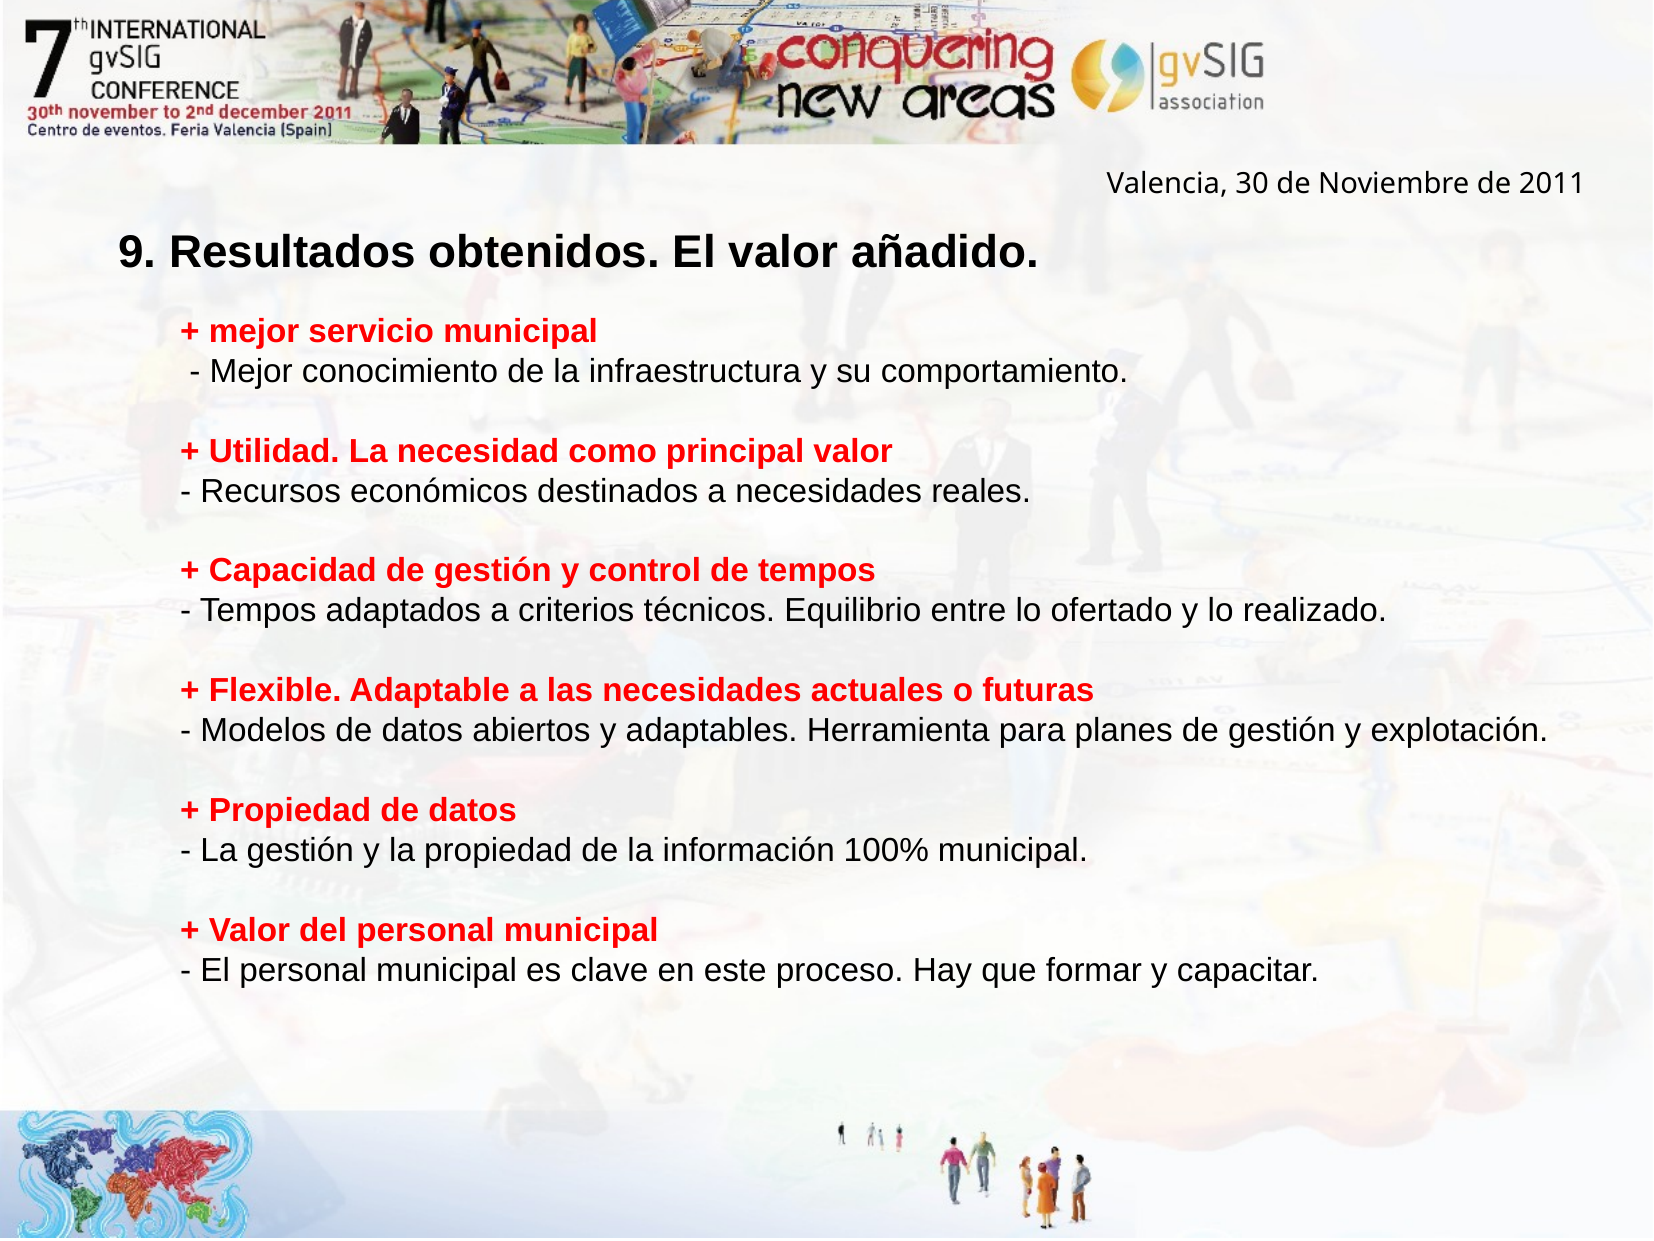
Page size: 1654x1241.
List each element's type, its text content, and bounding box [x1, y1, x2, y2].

text_box + mejor servicio municipal - Mejor conocimiento de la infraestructura y su comportamiento. + Utilidad. La necesidad como principal valor - Recursos económicos destinados a necesidades reales. + Capacidad de gestión y control de tempos - Tempos adaptados a criterios técnicos. Equilibrio entre lo ofertado y lo realizado. + Flexible. Adaptable a las necesidades actuales o futuras - Modelos de datos abiertos y adaptables. Herramienta para planes de gestión y explotación. + Propiedad de datos - La gestión y la propiedad de la información 100% municipal. + Valor del personal municipal - El personal municipal es clave en este proceso. Hay que formar y capacitar. [165, 261, 1619, 1034]
text_box 9. Resultados obtenidos. El valor añadido. [118, 225, 1536, 278]
title Valencia, 30 de Noviembre de 2011 [1051, 156, 1642, 207]
picture [0, 0, 1653, 1238]
